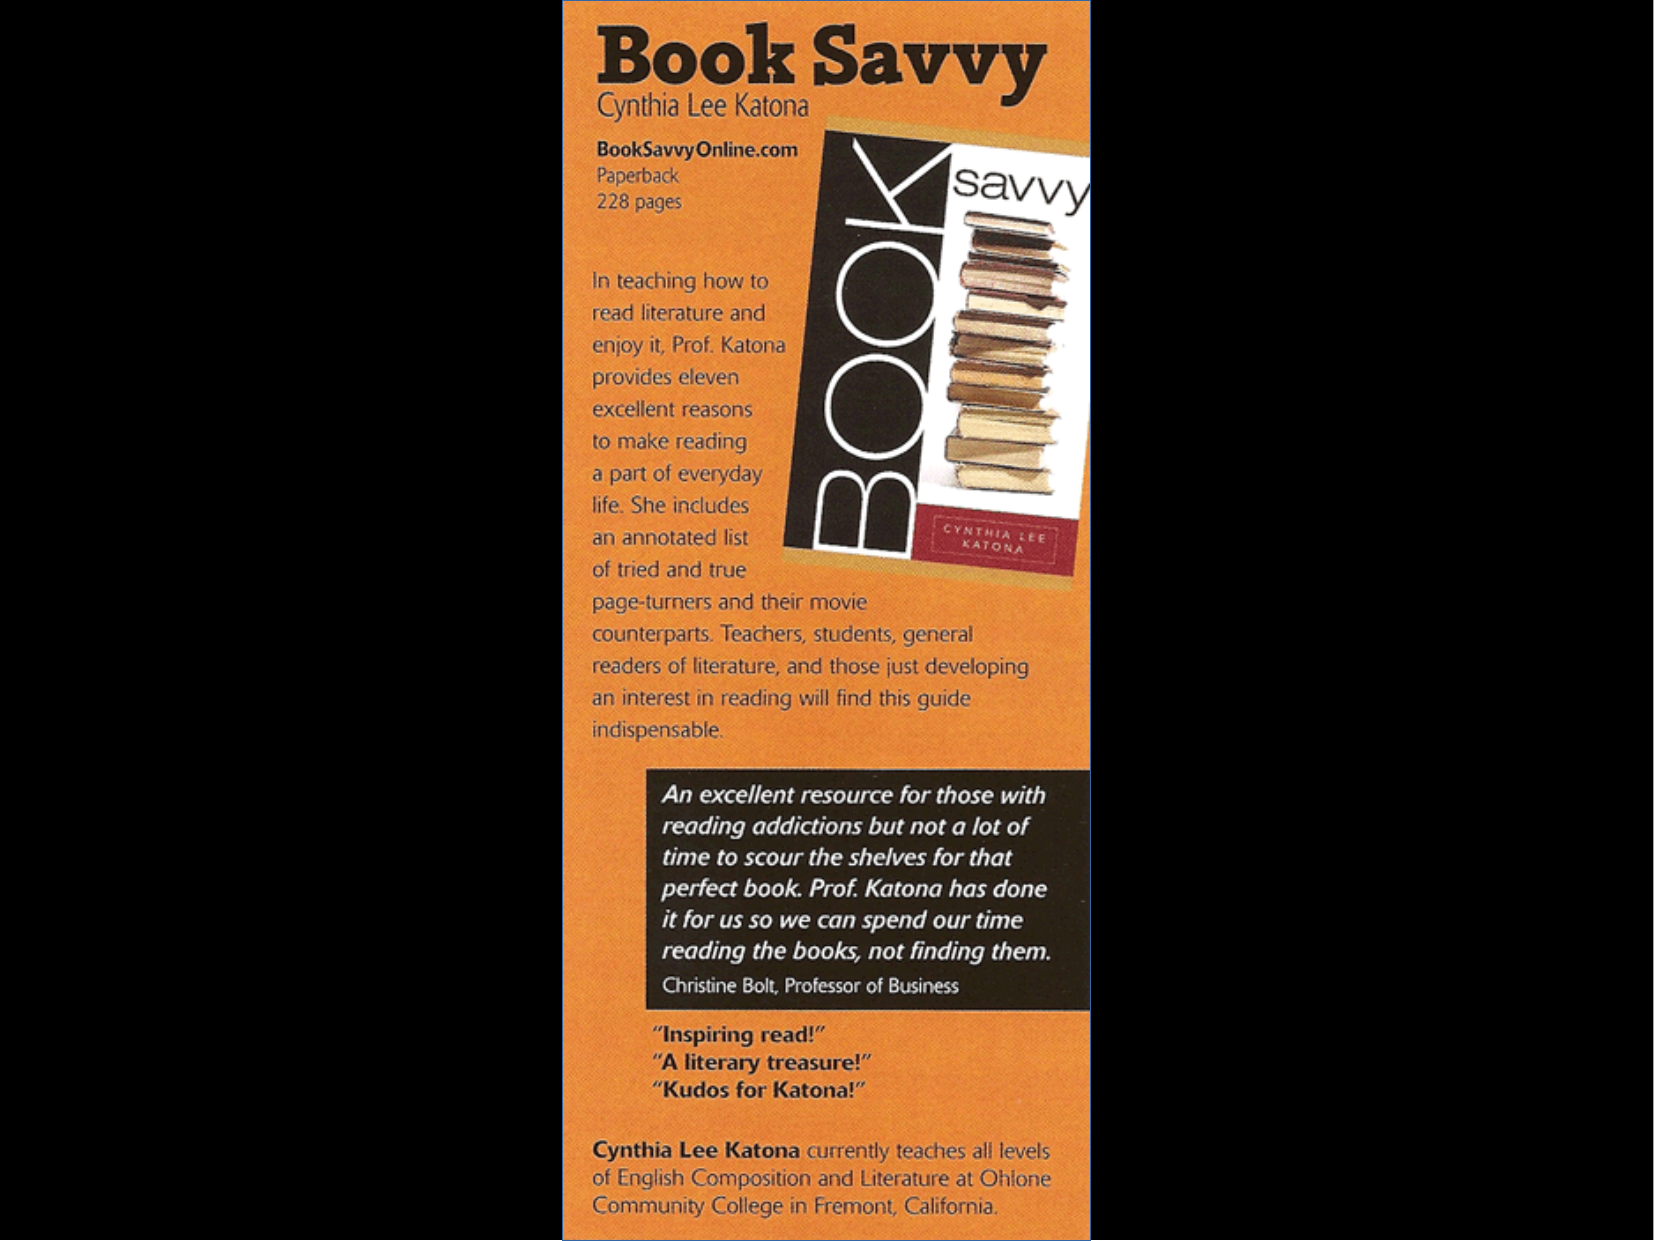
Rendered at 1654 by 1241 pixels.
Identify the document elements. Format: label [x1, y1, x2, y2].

picture [562, 0, 1091, 1241]
